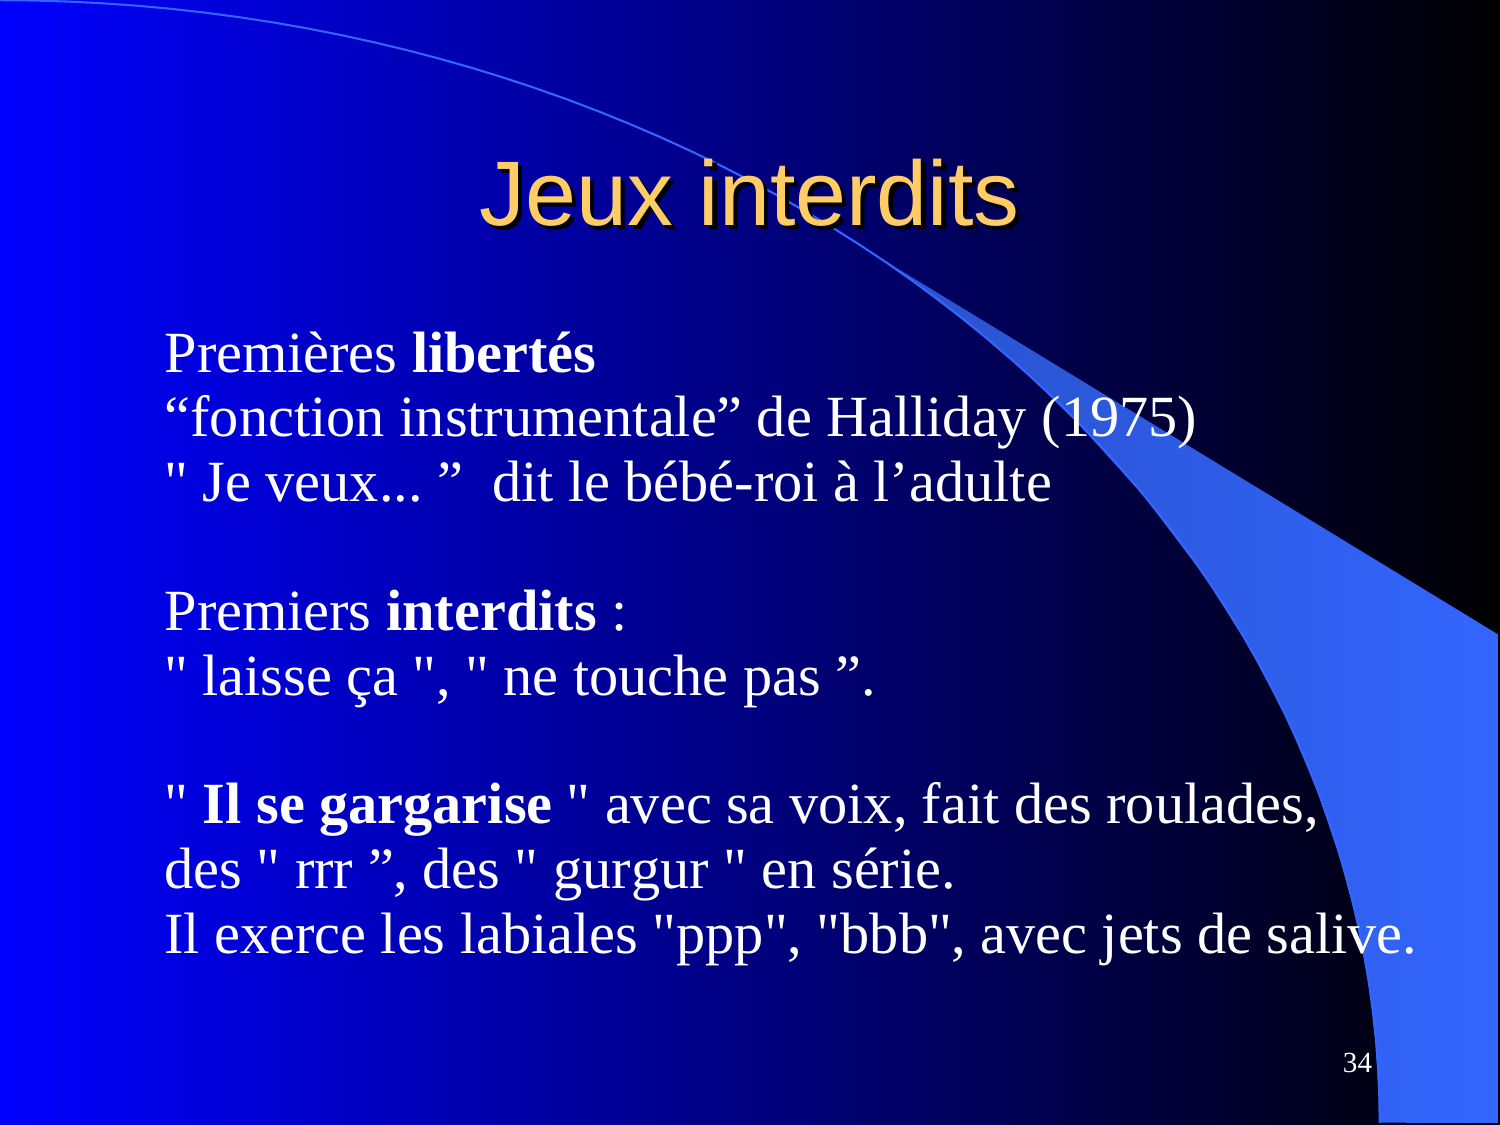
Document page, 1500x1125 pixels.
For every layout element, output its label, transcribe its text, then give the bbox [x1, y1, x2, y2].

title Jeux interdits [112, 99, 1388, 288]
text_box Premières libertés “fonction instrumentale” de Halliday (1975) " Je veux... ” dit le bébé-roi à l’adulte Premiers interdits : " laisse ça ", " ne touche pas ”. " Il se gargarise " avec sa voix, fait des roulades, des " rrr ”, des " gurgur " en série. Il exerce les labiales "ppp", "bbb", avec jets de salive. [149, 312, 1448, 974]
